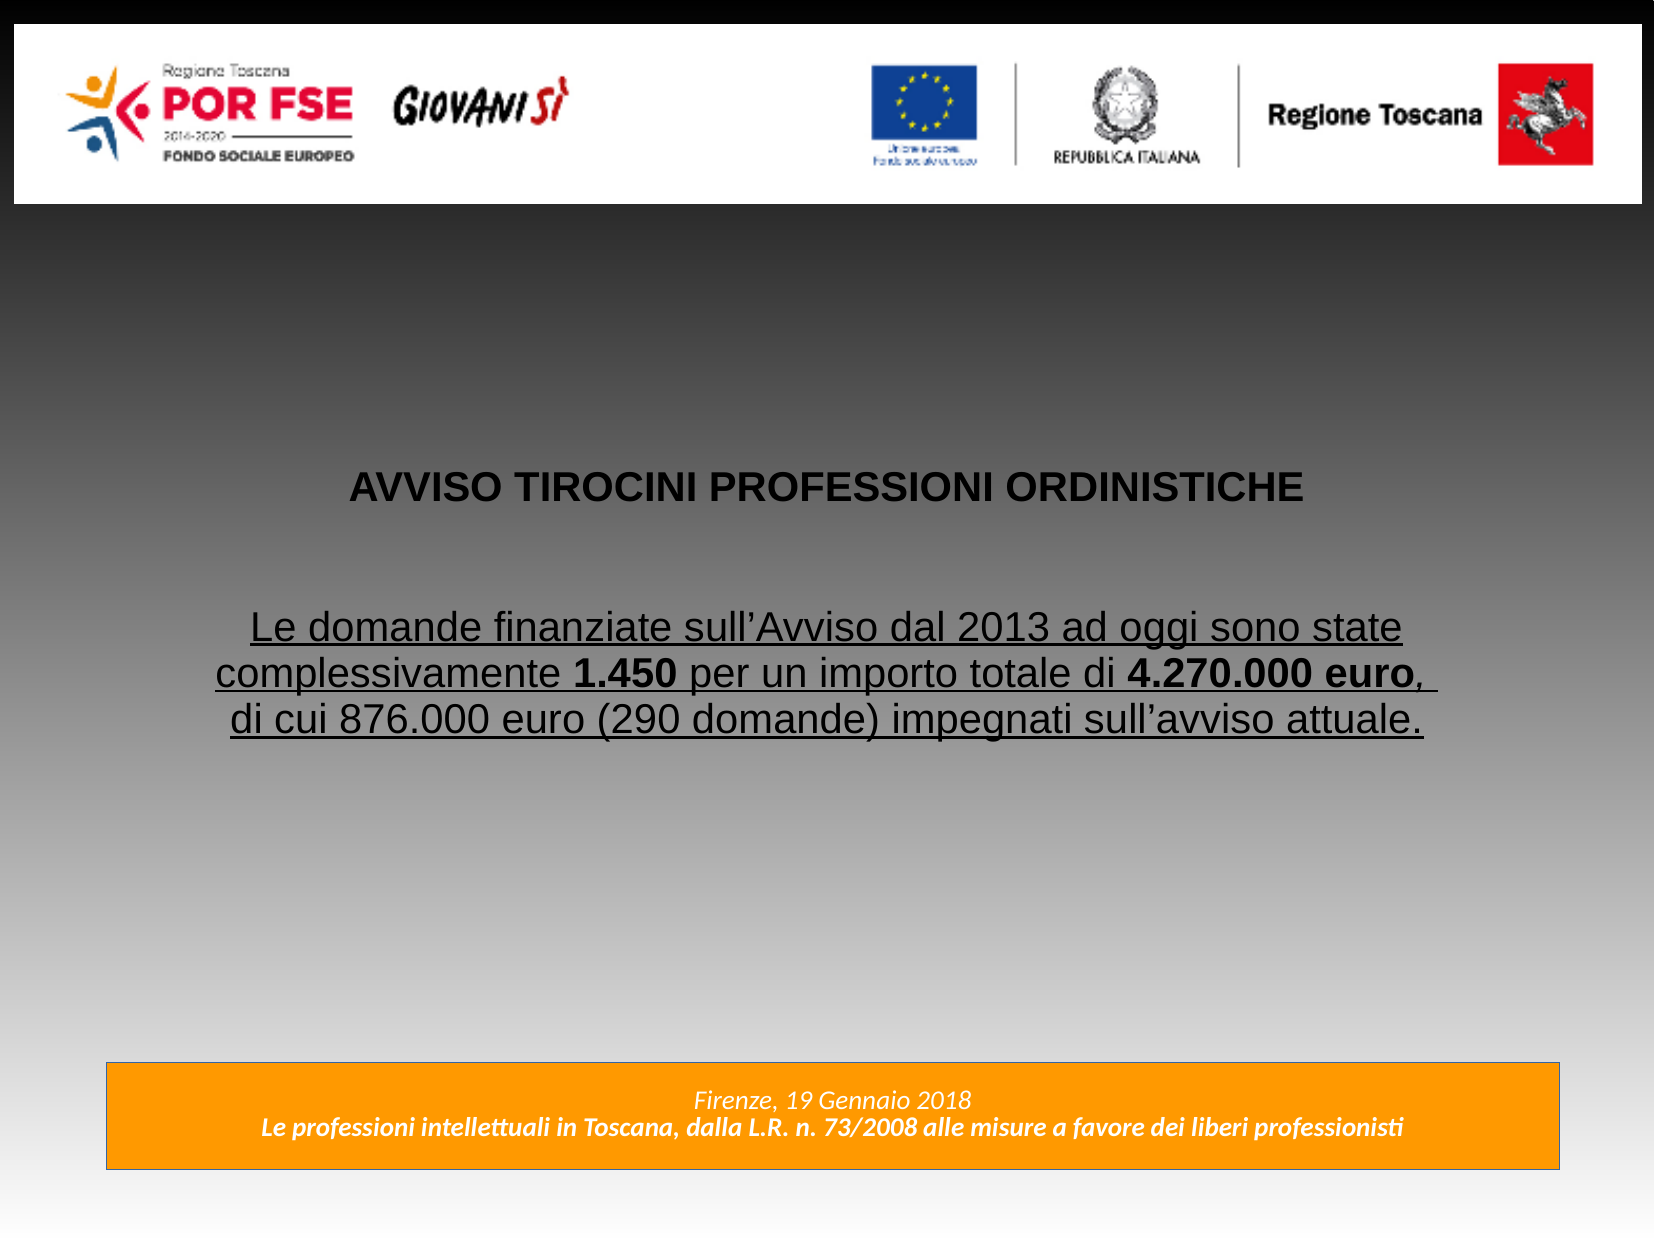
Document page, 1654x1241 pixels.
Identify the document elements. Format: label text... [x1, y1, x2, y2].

subtitle AVVISO TIROCINI PROFESSIONI ORDINISTICHE Le domande finanziate sull’Avviso dal 2013 ad oggi sono state complessivamente 1.450 per un importo totale di 4.270.000 euro, di cui 876.000 euro (290 domande) impegnati sull’avviso attuale. [82, 290, 1571, 1010]
text_box Firenze, 19 Gennaio 2018 Le professioni intellettuali in Toscana, dalla L.R. n. 73/2008 alle misure a favore dei liberi professionisti [106, 1062, 1560, 1170]
picture [14, 24, 1642, 204]
